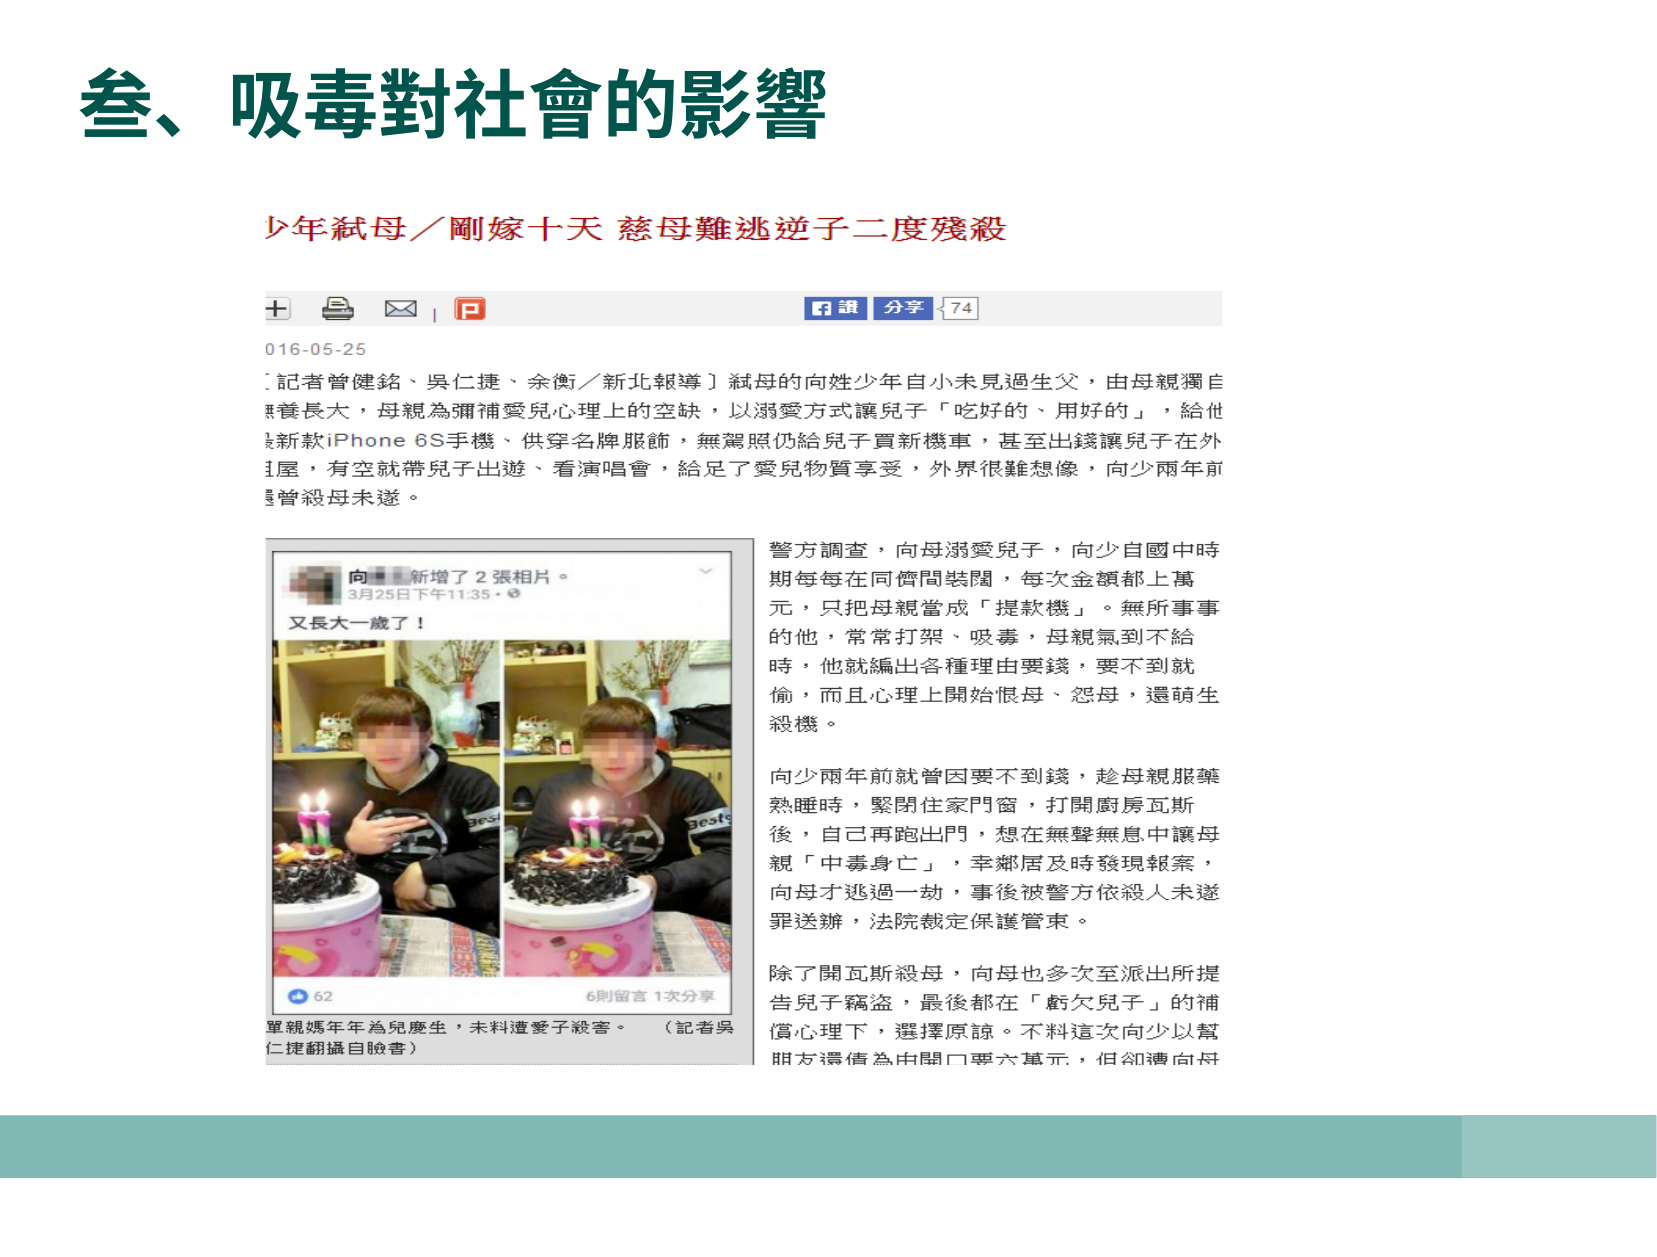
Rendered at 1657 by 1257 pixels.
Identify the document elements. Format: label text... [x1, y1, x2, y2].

picture [265, 203, 1223, 1065]
text_box 叁、吸毒對社會的影響 [61, 25, 1561, 180]
